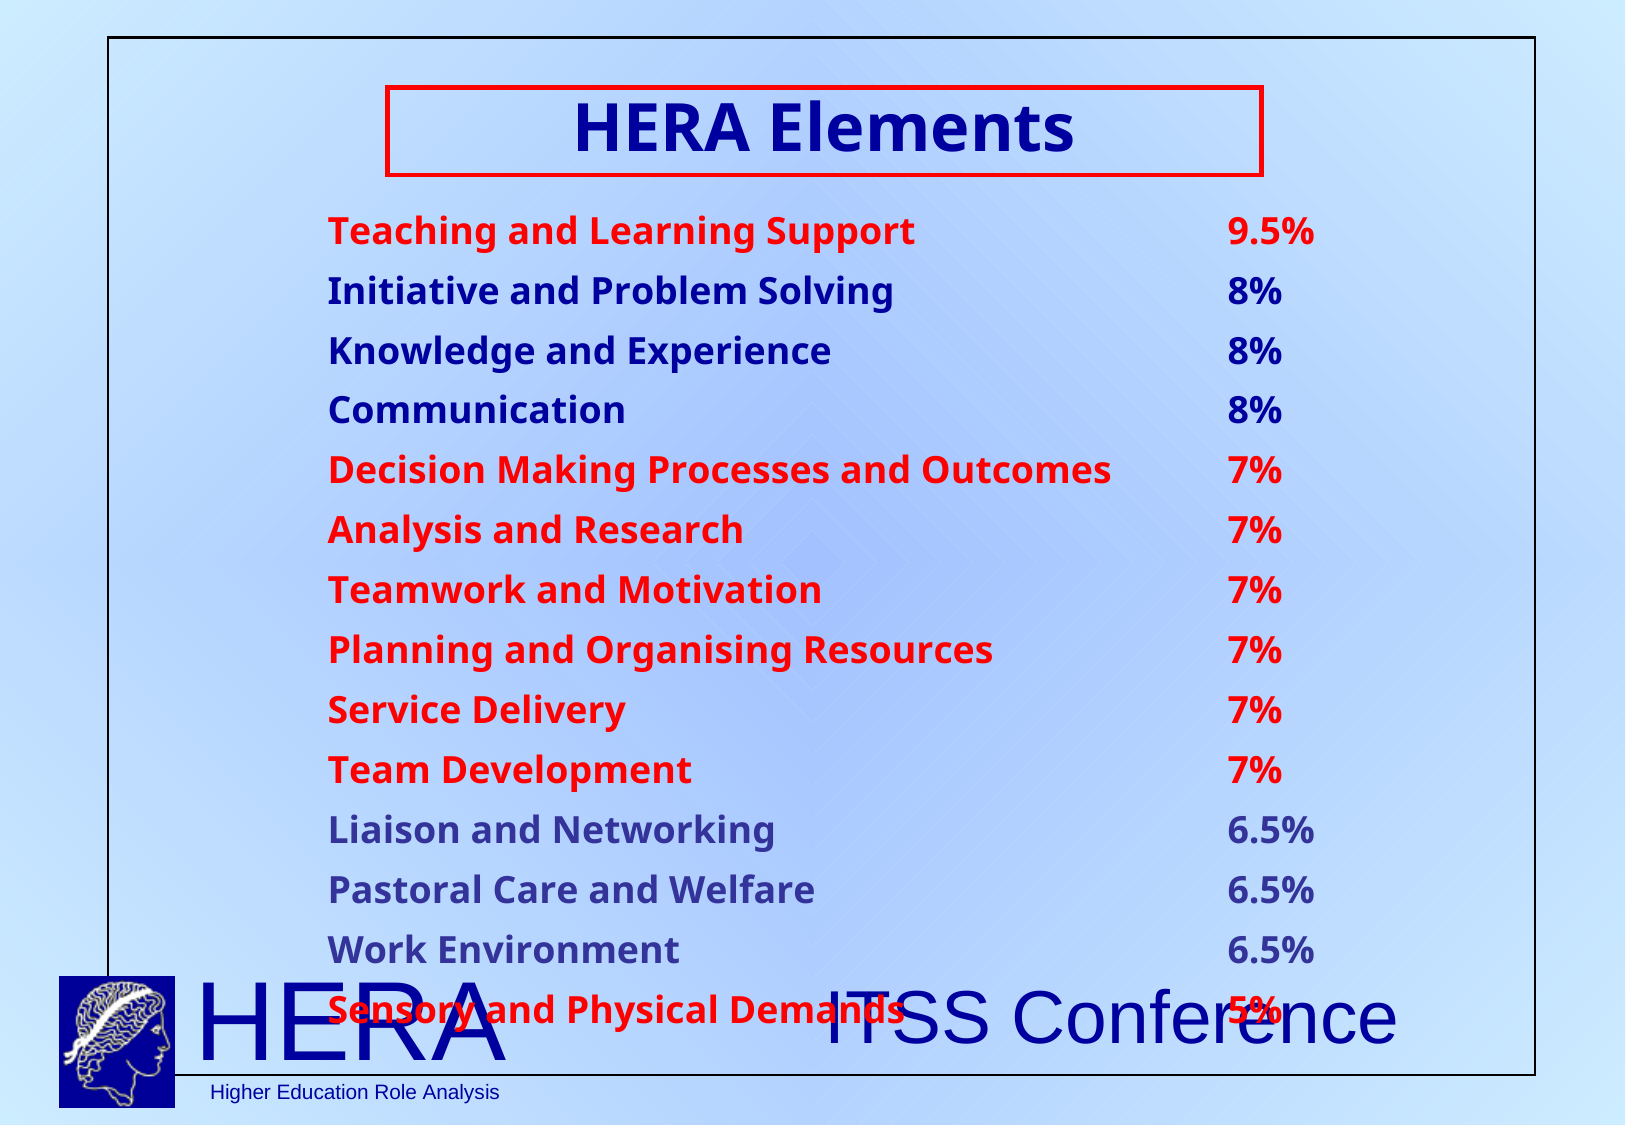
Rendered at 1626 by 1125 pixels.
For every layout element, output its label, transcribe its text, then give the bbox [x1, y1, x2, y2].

text_box HERA Elements [387, 87, 1262, 175]
text_box Teaching and Learning Support 9.5% Initiative and Problem Solving 8% Knowledge and Experience 8% Communication 8% Decision Making Processes and Outcomes 7% Analysis and Research 7% Teamwork and Motivation 7% Planning and Organising Resources 7% Service Delivery 7% Team Development 7% Liaison and Networking 6.5% Pastoral Care and Welfare 6.5% Work Environment 6.5% Sensory and Physical Demands 5% [162, 199, 1465, 963]
picture [59, 976, 175, 1108]
